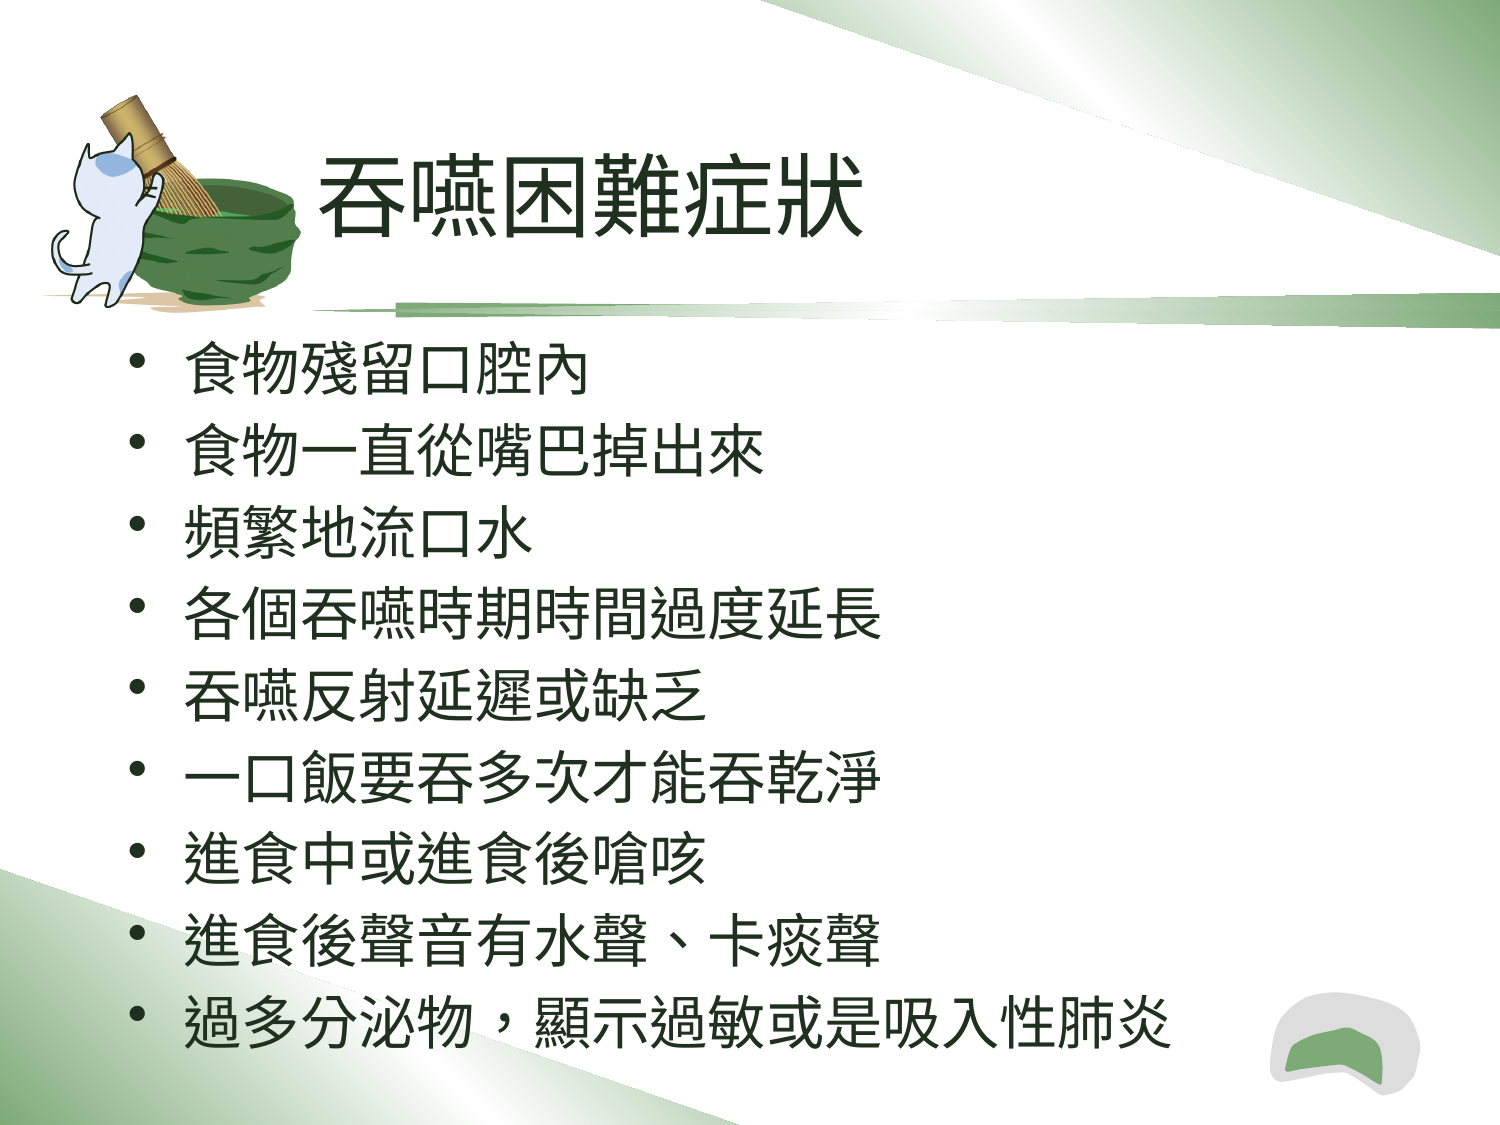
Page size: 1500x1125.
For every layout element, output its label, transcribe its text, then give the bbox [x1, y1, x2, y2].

title 吞嚥困難症狀 [301, 99, 1388, 288]
picture [29, 90, 306, 318]
list 食物殘留口腔內 食物一直從嘴巴掉出來 頻繁地流口水 各個吞嚥時期時間過度延長 吞嚥反射延遲或缺乏 一口飯要吞多次才能吞乾淨 進食中或進食後嗆咳 進食後聲音有水聲、卡痰聲 過多分泌物，顯示過敏或是吸入性肺炎 [112, 324, 1388, 1000]
